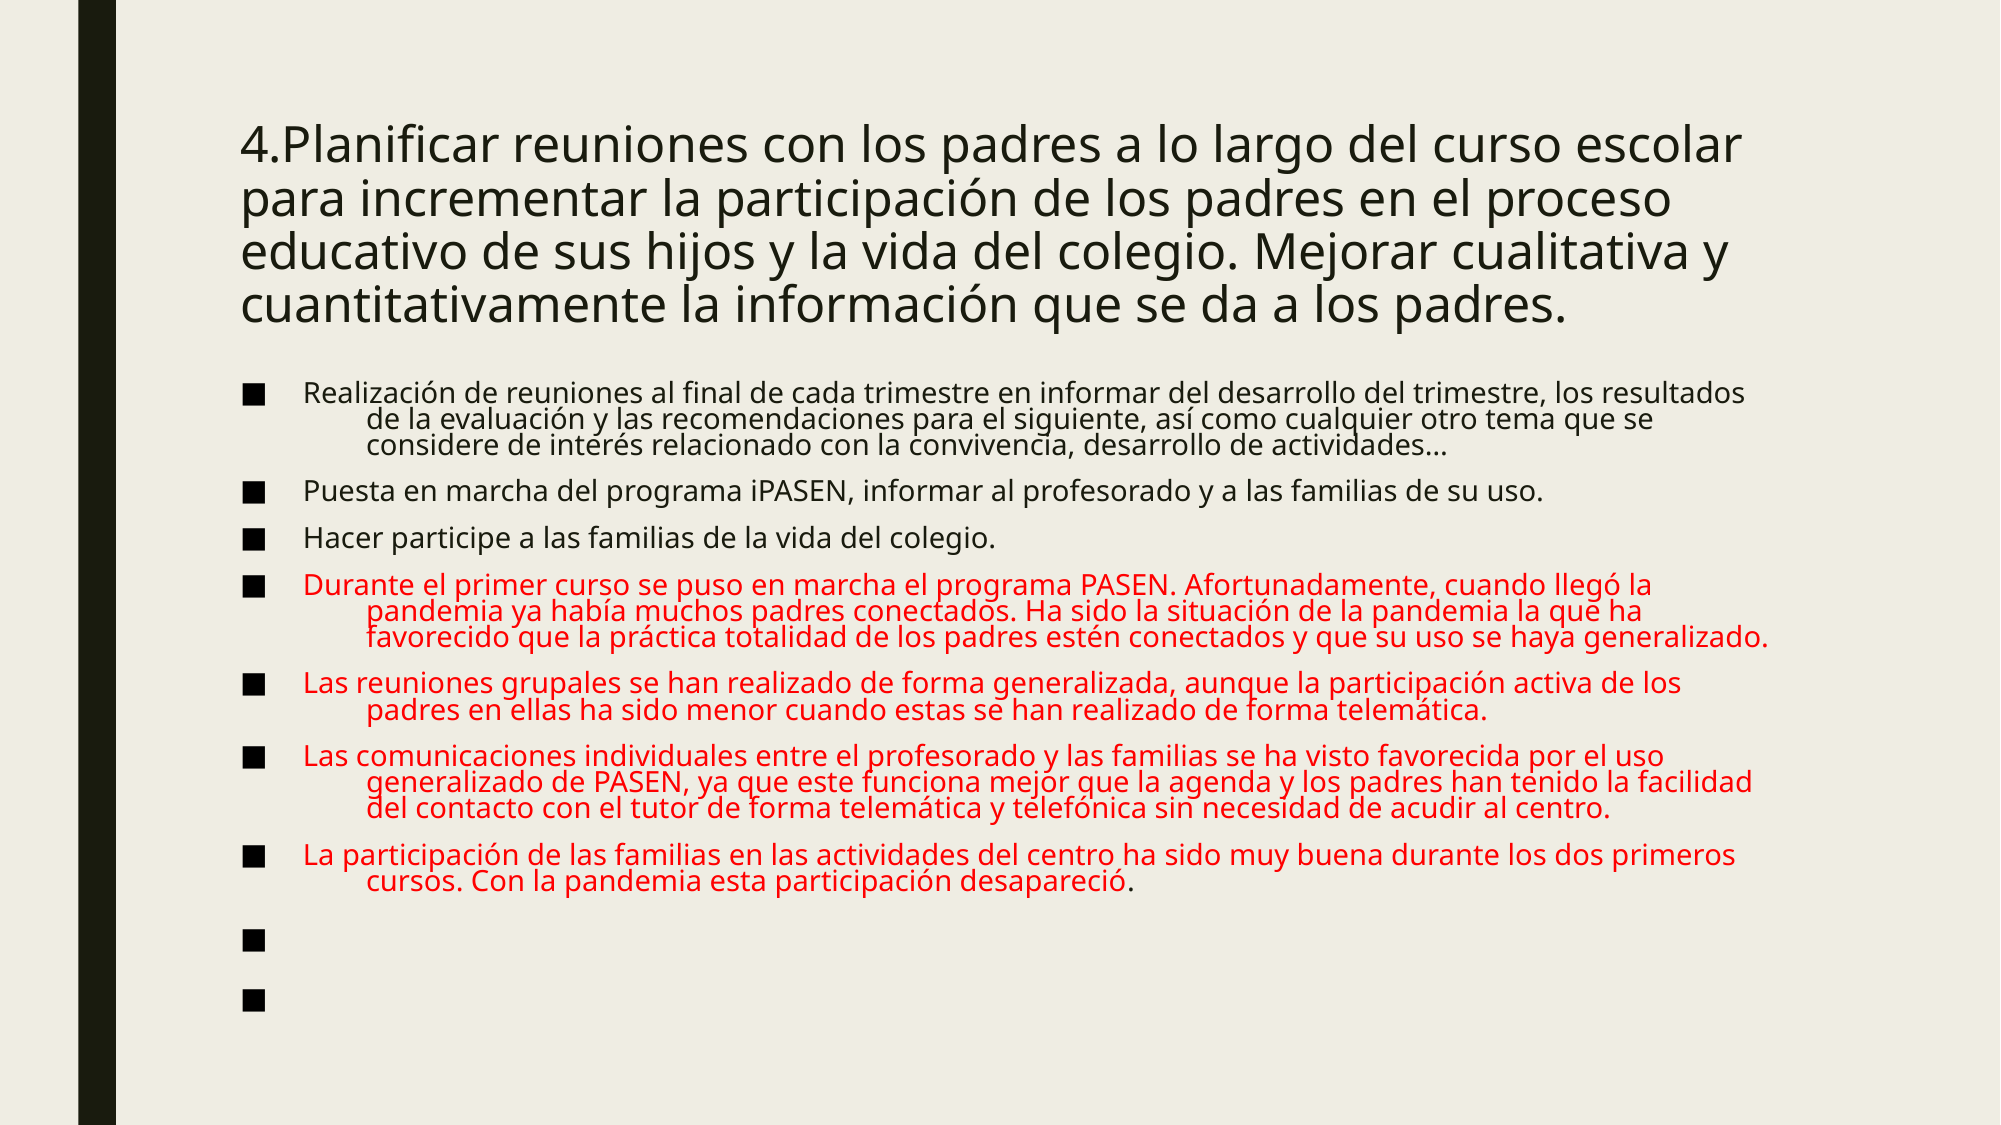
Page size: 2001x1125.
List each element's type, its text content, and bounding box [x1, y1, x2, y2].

list Realización de reuniones al final de cada trimestre en informar del desarrollo del trimestre, los resultados de la evaluación y las recomendaciones para el siguiente, así como cualquier otro tema que se considere de interés relacionado con la convivencia, desarrollo de actividades… Puesta en marcha del programa iPASEN, informar al profesorado y a las familias de su uso. Hacer participe a las familias de la vida del colegio. Durante el primer curso se puso en marcha el programa PASEN. Afortunadamente, cuando llegó la pandemia ya había muchos padres conectados. Ha sido la situación de la pandemia la que ha favorecido que la práctica totalidad de los padres estén conectados y que su uso se haya generalizado. Las reuniones grupales se han realizado de forma generalizada, aunque la participación activa de los padres en ellas ha sido menor cuando estas se han realizado de forma telemática. Las comunicaciones individuales entre el profesorado y las familias se ha visto favorecida por el uso generalizado de PASEN, ya que este funciona mejor que la agenda y los padres han tenido la facilidad del contacto con el tutor de forma telemática y telefónica sin necesidad de acudir al centro. La participación de las familias en las actividades del centro ha sido muy buena durante los dos primeros cursos. Con la pandemia esta participación desapareció. [225, 375, 1801, 963]
title 4.Planificar reuniones con los padres a lo largo del curso escolar para incrementar la participación de los padres en el proceso educativo de sus hijos y la vida del colegio. Mejorar cualitativa y cuantitativamente la información que se da a los padres. [225, 112, 1801, 357]
